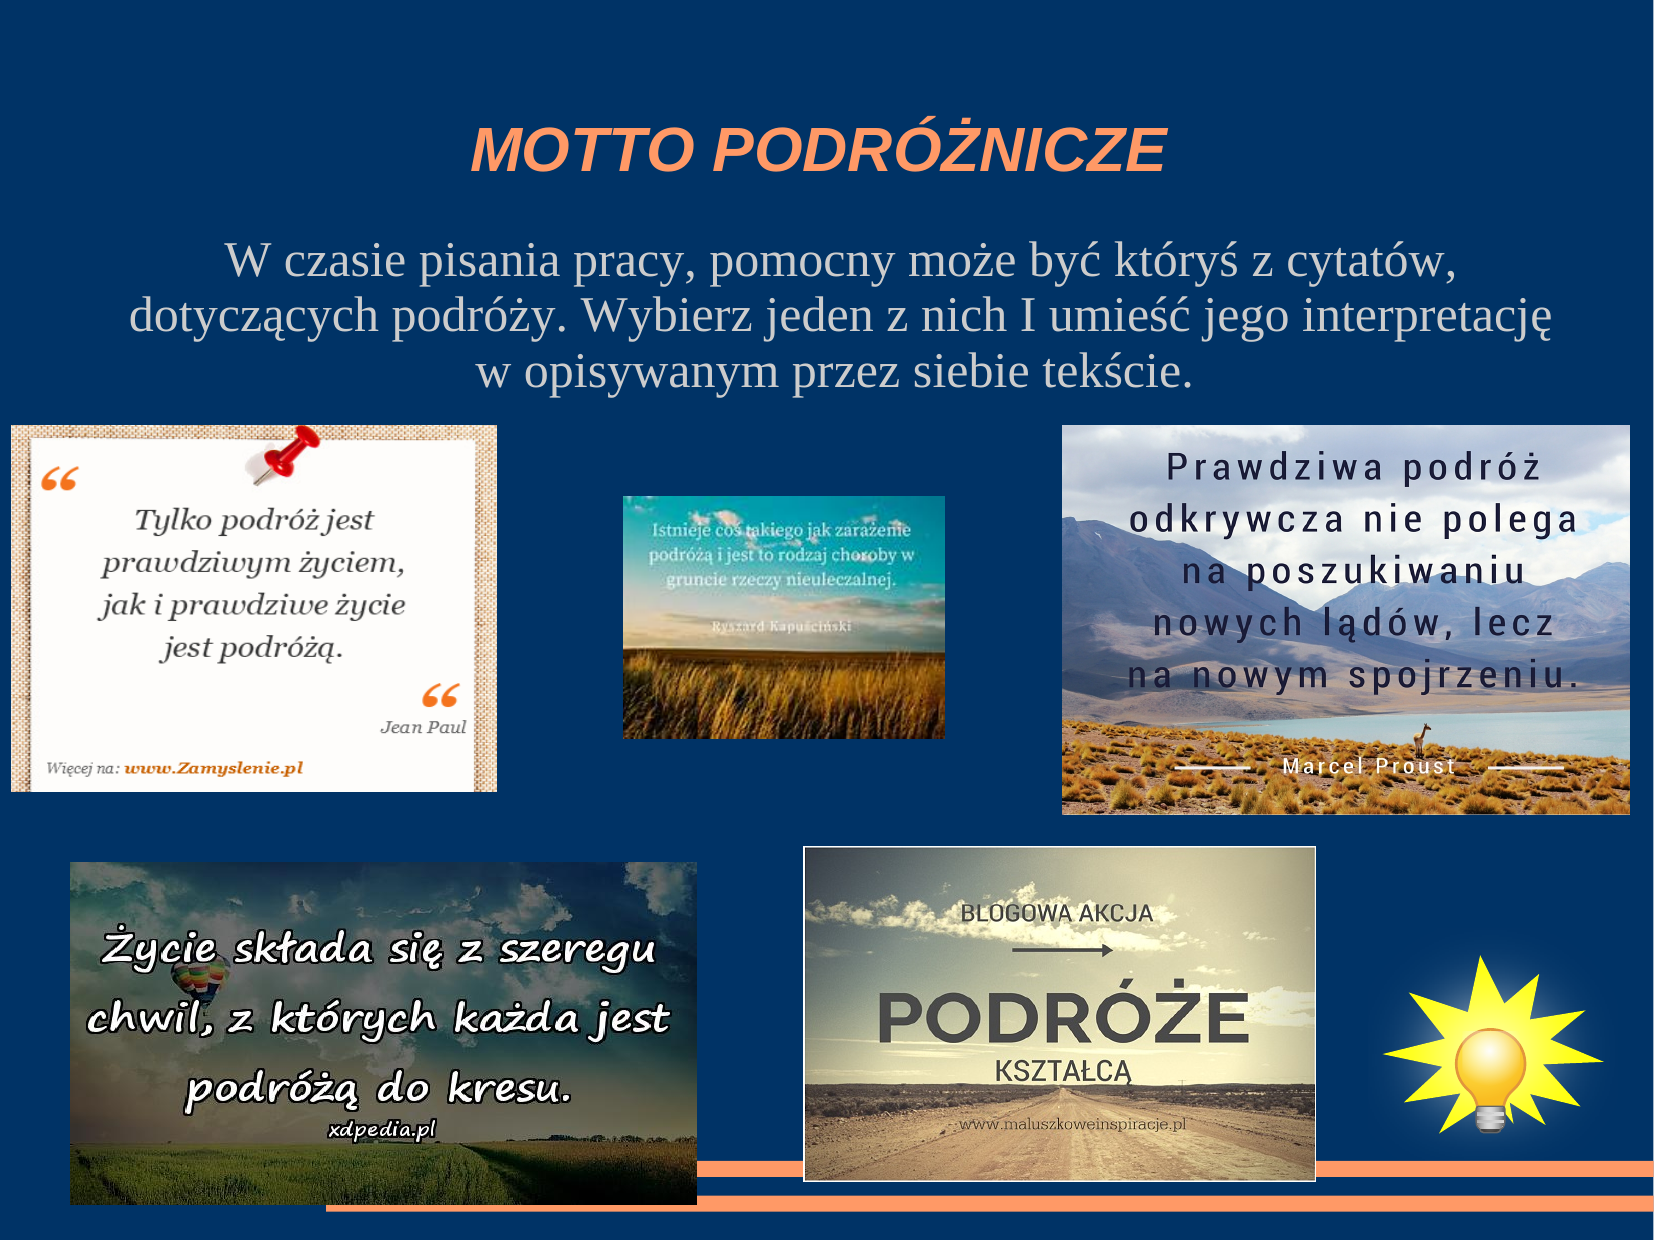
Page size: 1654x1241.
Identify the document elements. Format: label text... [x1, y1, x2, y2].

picture [11, 425, 497, 792]
picture [70, 862, 697, 1205]
title MOTTO PODRÓŻNICZE [121, 46, 1534, 224]
subtitle W czasie pisania pracy, pomocny może być któryś z cytatów, dotyczących podróży. Wybierz jeden z nich I umieść jego interpretację w opisywanym przez siebie tekście. [121, 224, 1561, 1069]
picture [1368, 919, 1619, 1170]
picture [1062, 425, 1630, 815]
picture [623, 496, 945, 739]
picture [803, 846, 1316, 1182]
